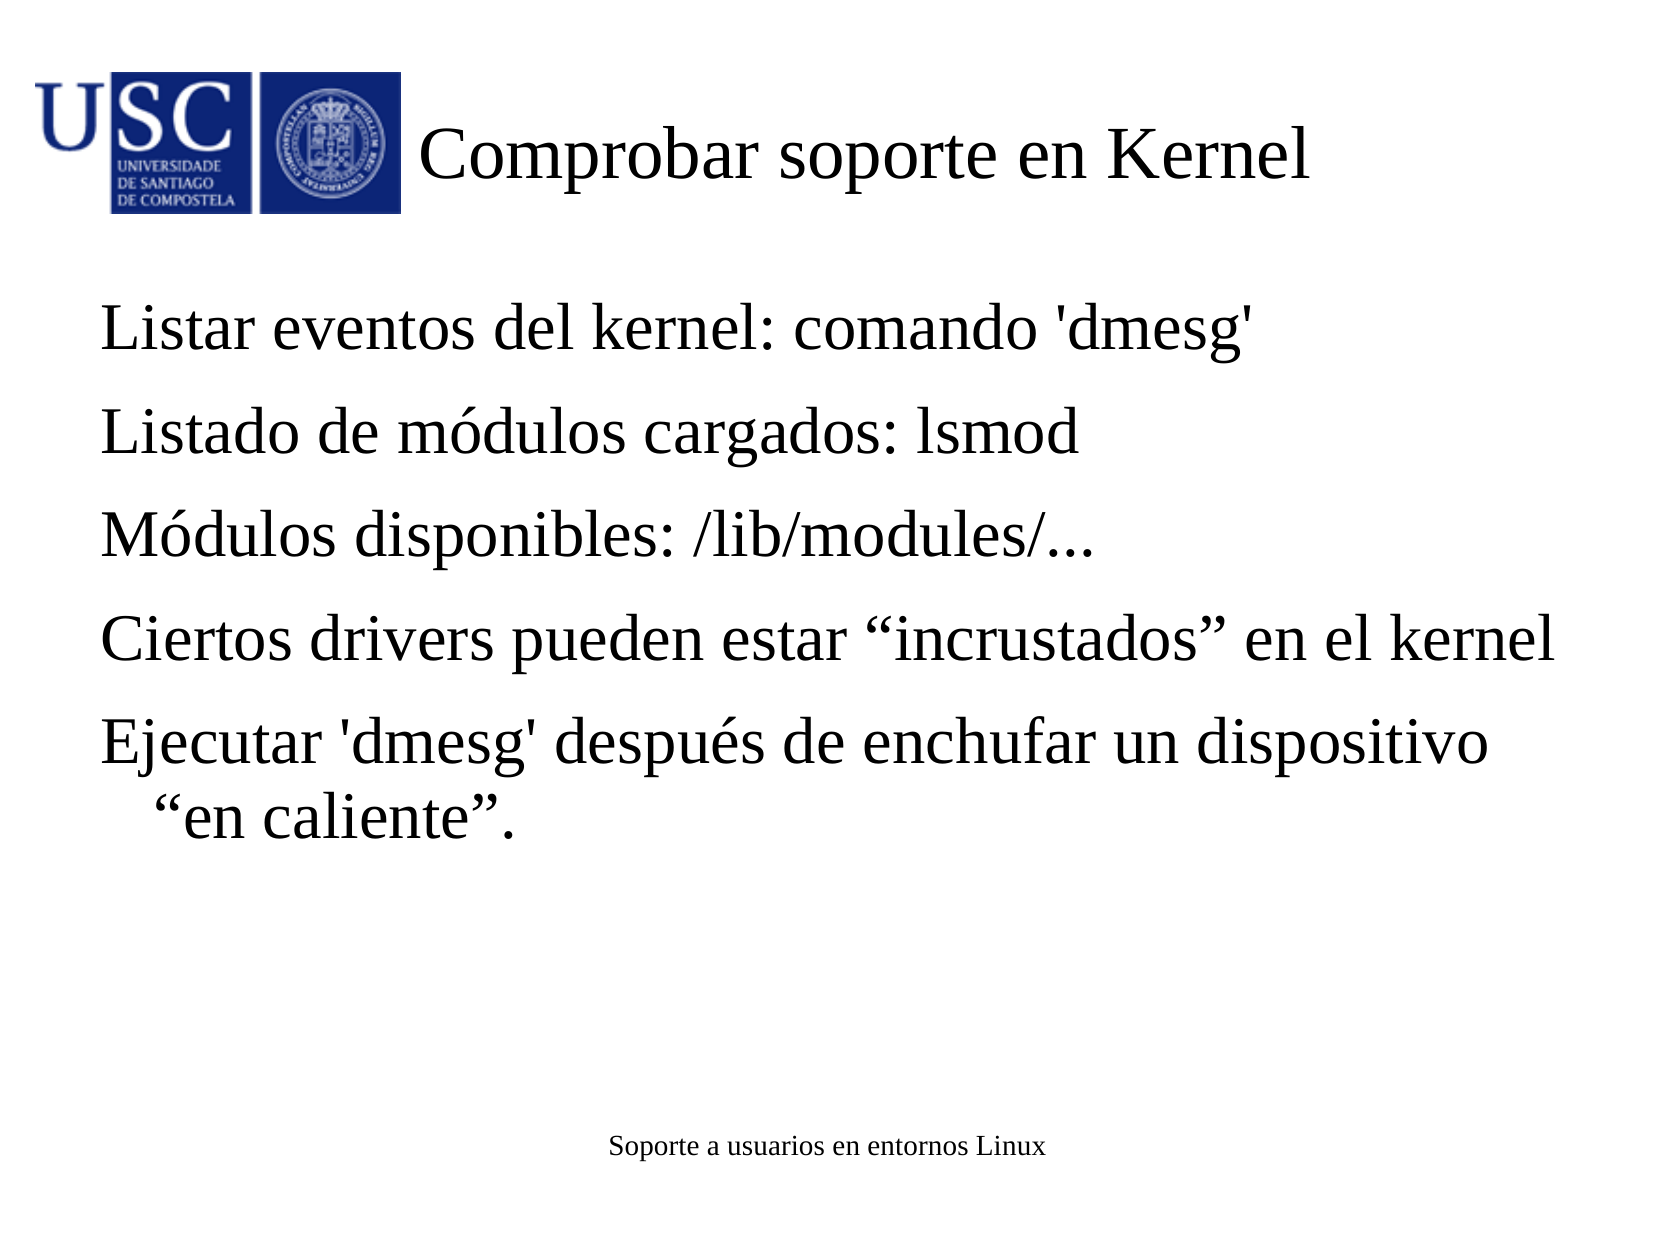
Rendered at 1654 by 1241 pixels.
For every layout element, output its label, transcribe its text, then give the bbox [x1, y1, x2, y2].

title Comprobar soporte en Kernel [418, 49, 1571, 257]
list Listar eventos del kernel: comando 'dmesg' Listado de módulos cargados: lsmod Módulos disponibles: /lib/modules/... Ciertos drivers pueden estar “incrustados” en el kernel Ejecutar 'dmesg' después de enchufar un dispositivo “en caliente”. [82, 290, 1571, 1109]
picture [35, 72, 401, 214]
